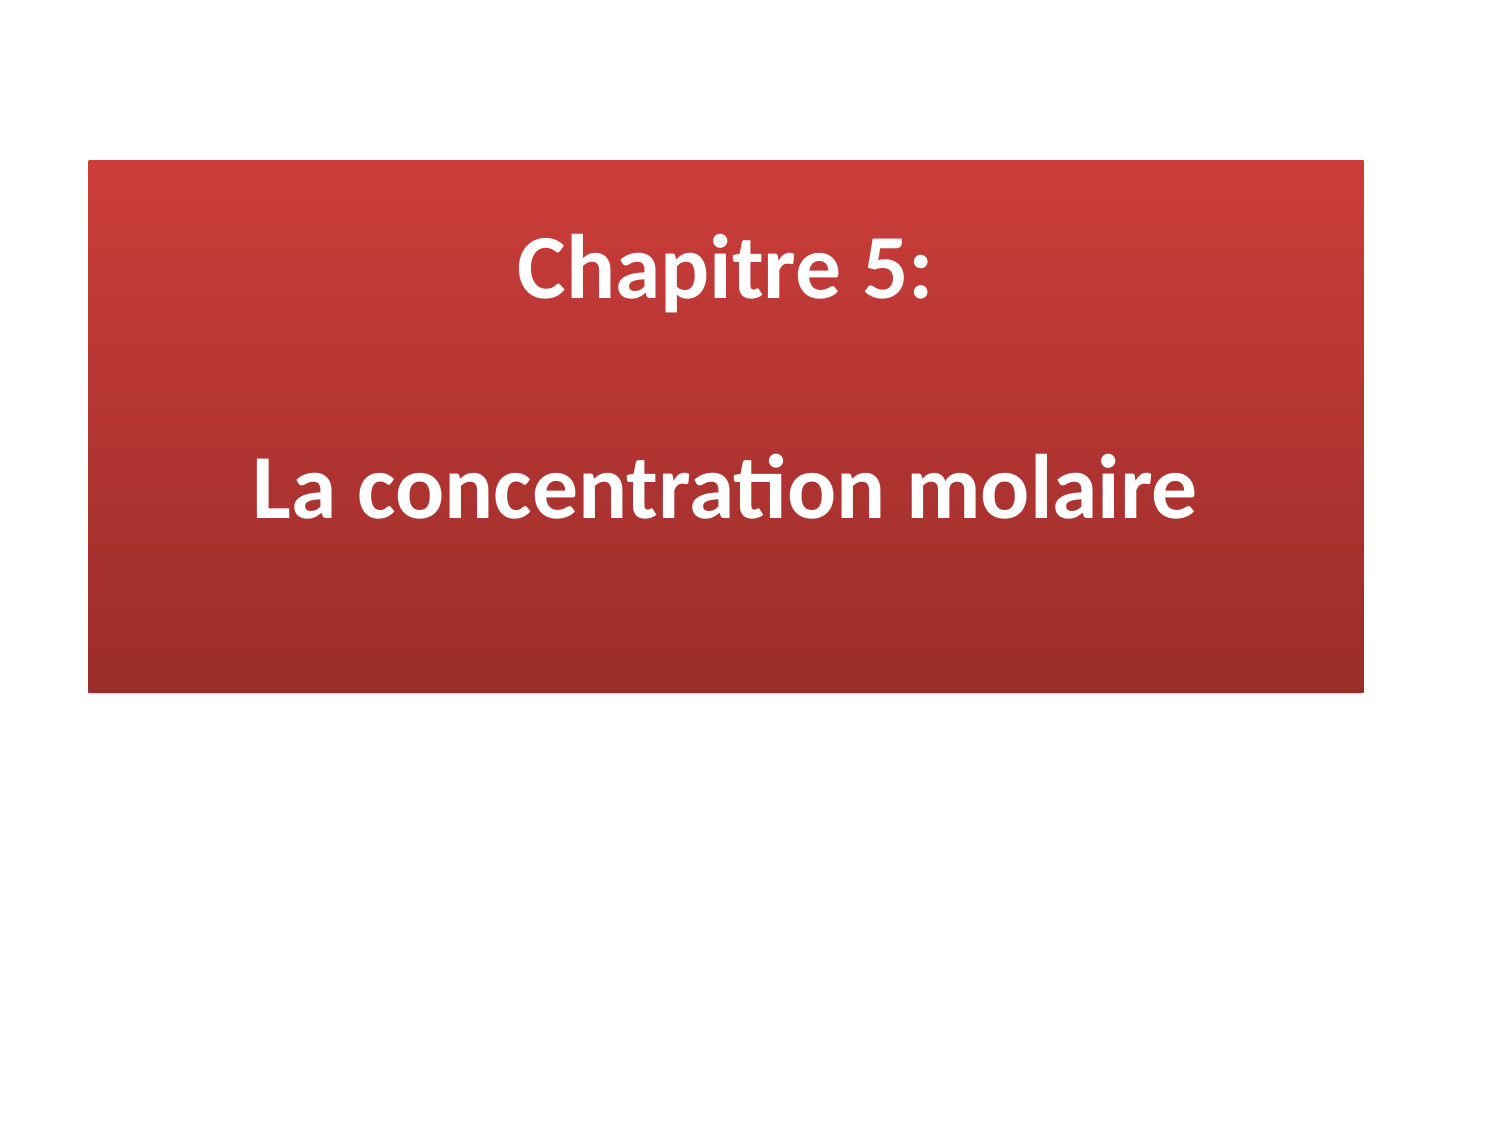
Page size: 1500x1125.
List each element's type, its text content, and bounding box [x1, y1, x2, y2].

title Chapitre 5: La concentration molaire [88, 160, 1364, 693]
